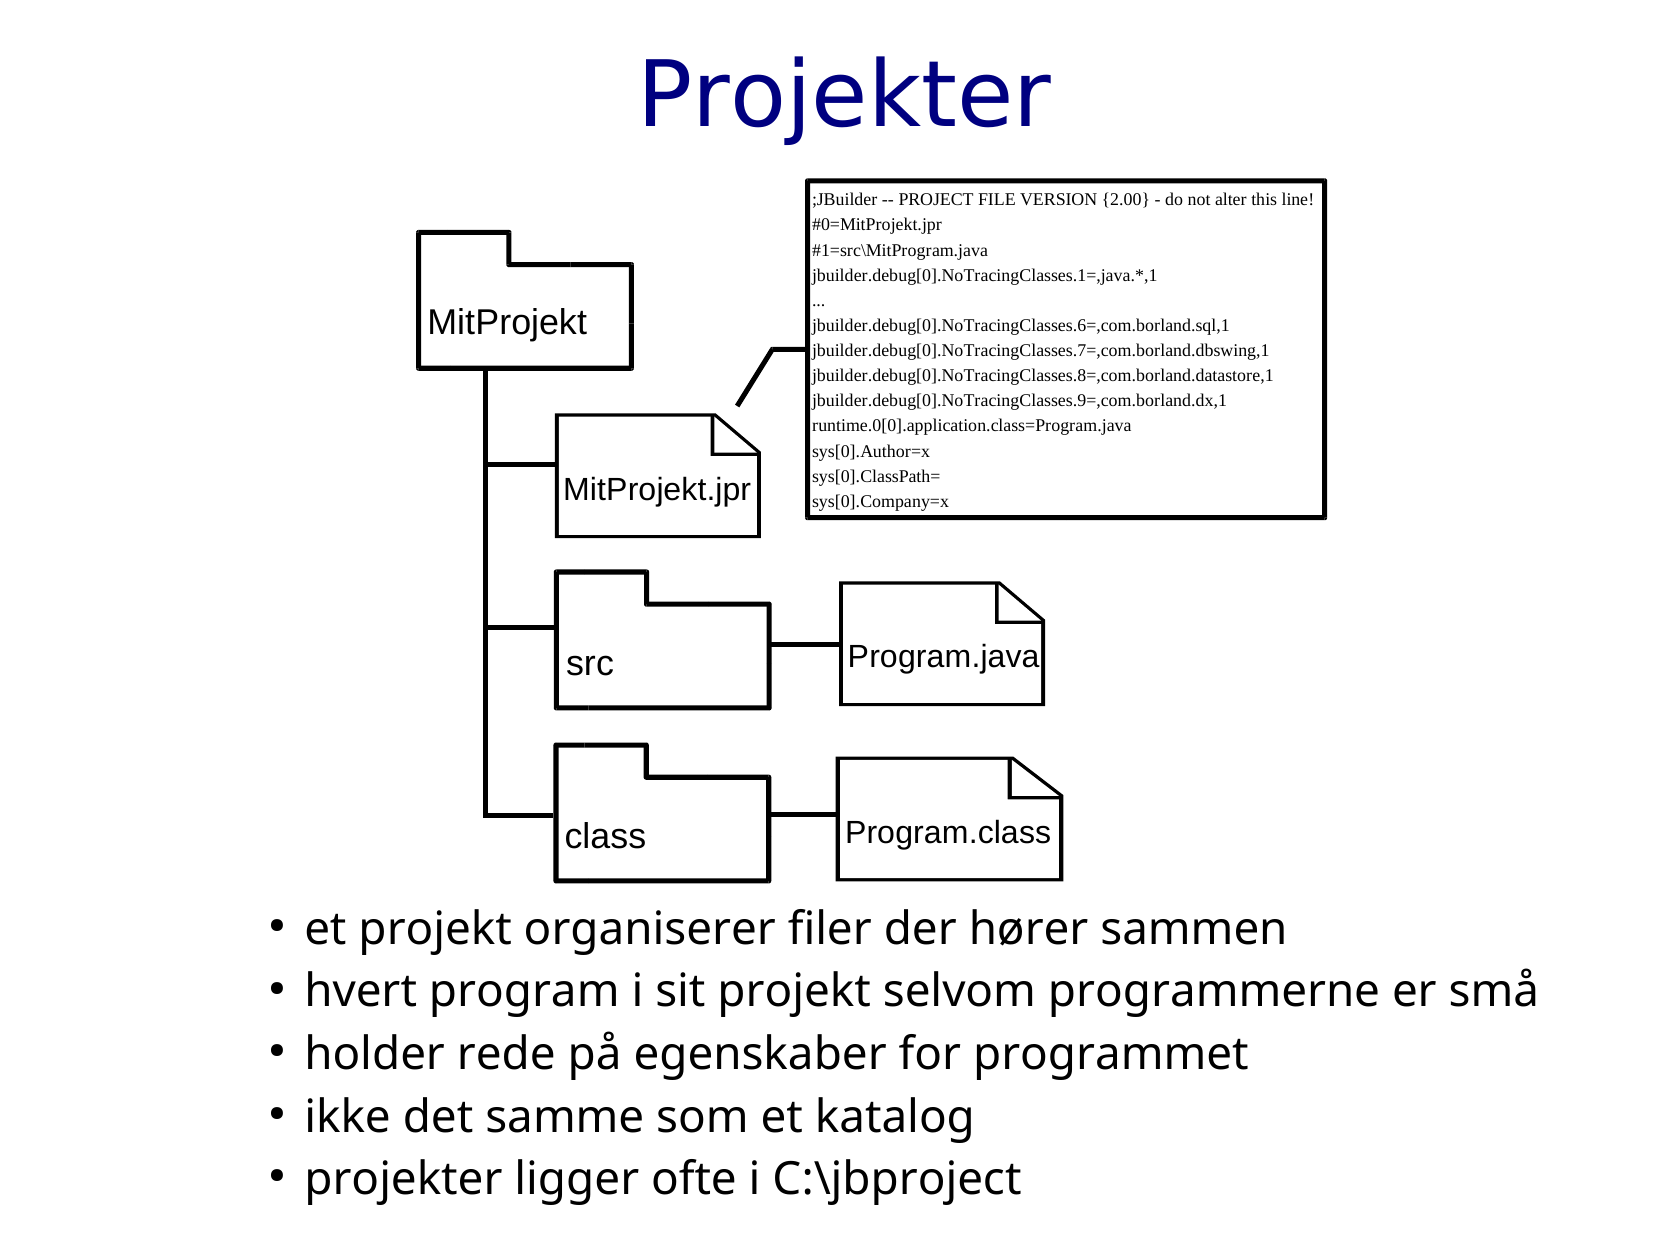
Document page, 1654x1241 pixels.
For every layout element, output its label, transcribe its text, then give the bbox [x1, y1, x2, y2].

text_box et projekt organiserer filer der hører sammen hvert program i sit projekt selvom programmerne er små holder rede på egenskaber for programmet ikke det samme som et katalog projekter ligger ofte i C:\jbproject [198, 895, 1654, 1157]
chart [388, 151, 1334, 895]
title Projekter [156, 0, 1534, 198]
